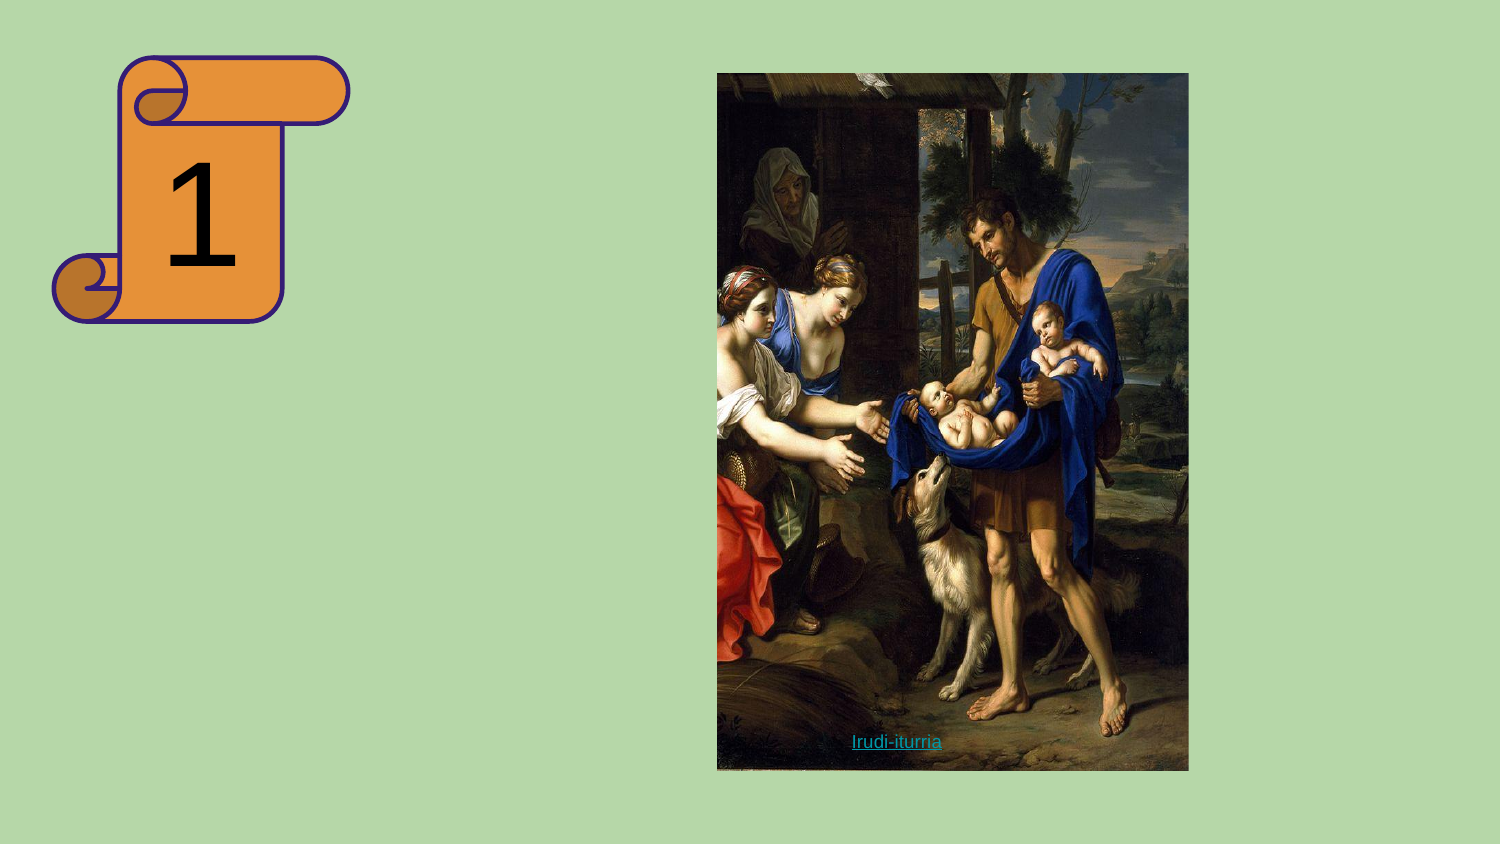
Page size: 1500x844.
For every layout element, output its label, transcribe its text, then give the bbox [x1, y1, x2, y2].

picture [717, 73, 1189, 771]
text_box 1 [91, 57, 349, 322]
text_box Irudi-iturria [836, 714, 1069, 763]
